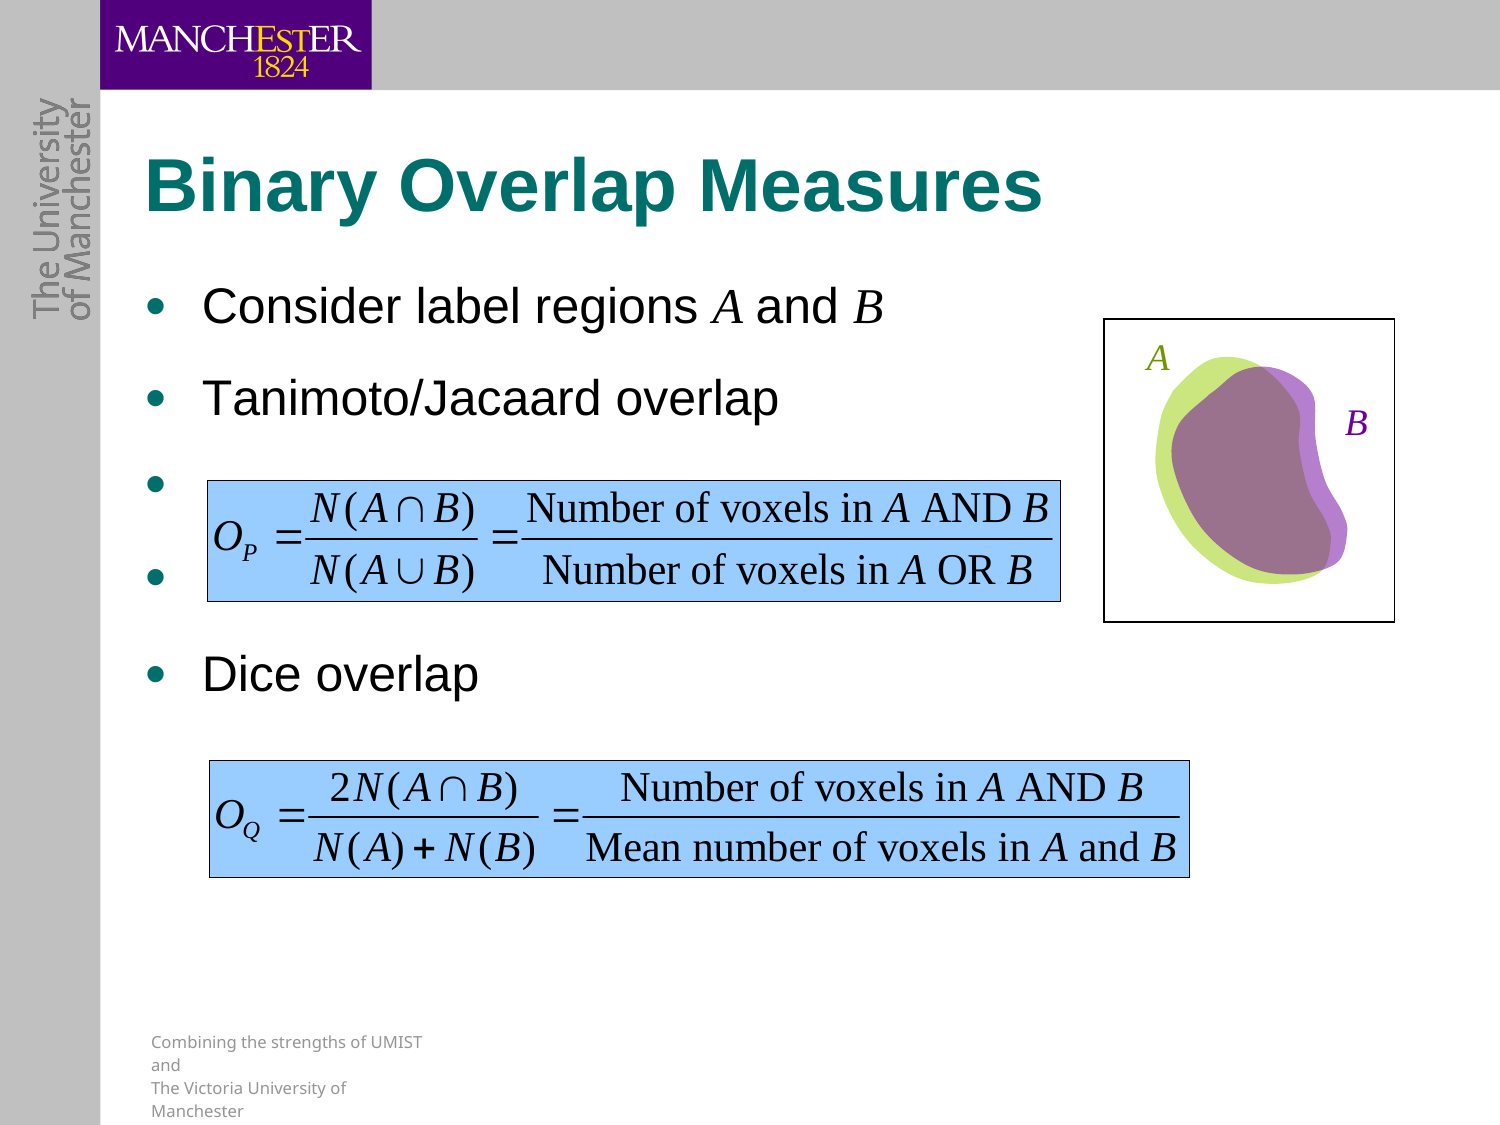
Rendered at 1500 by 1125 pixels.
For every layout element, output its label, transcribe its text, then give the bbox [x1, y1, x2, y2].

text_box A [1132, 329, 1185, 387]
text_box B [1330, 393, 1383, 451]
text_box [207, 480, 1061, 602]
text_box [1155, 356, 1348, 584]
title Binary Overlap Measures [129, 120, 1406, 251]
text_box [209, 760, 1190, 878]
picture [0, 0, 372, 320]
list Consider label regions A and B Tanimoto/Jacaard overlap Dice overlap [130, 259, 1407, 1012]
